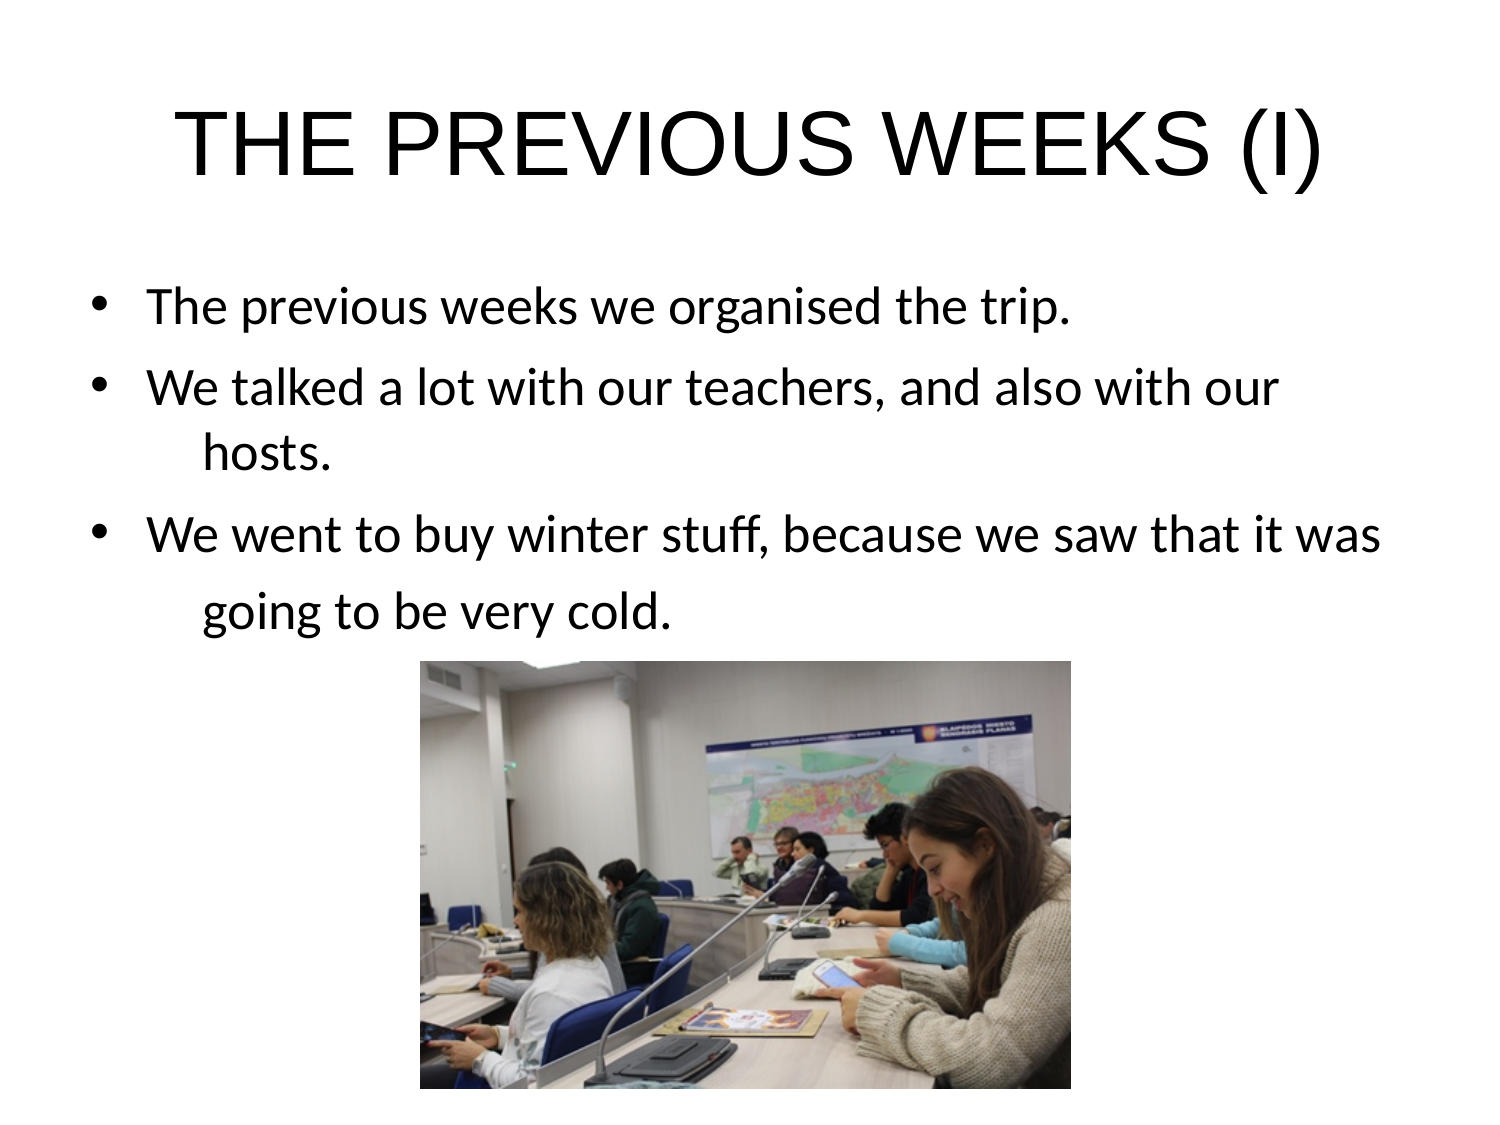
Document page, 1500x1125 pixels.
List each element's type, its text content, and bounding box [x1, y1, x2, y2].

title THE PREVIOUS WEEKS (I) [75, 45, 1426, 233]
list The previous weeks we organised the trip. We talked a lot with our teachers, and also with our hosts. We went to buy winter stuff, because we saw that it was going to be very cold. [75, 262, 1426, 1005]
picture [420, 661, 1071, 1089]
